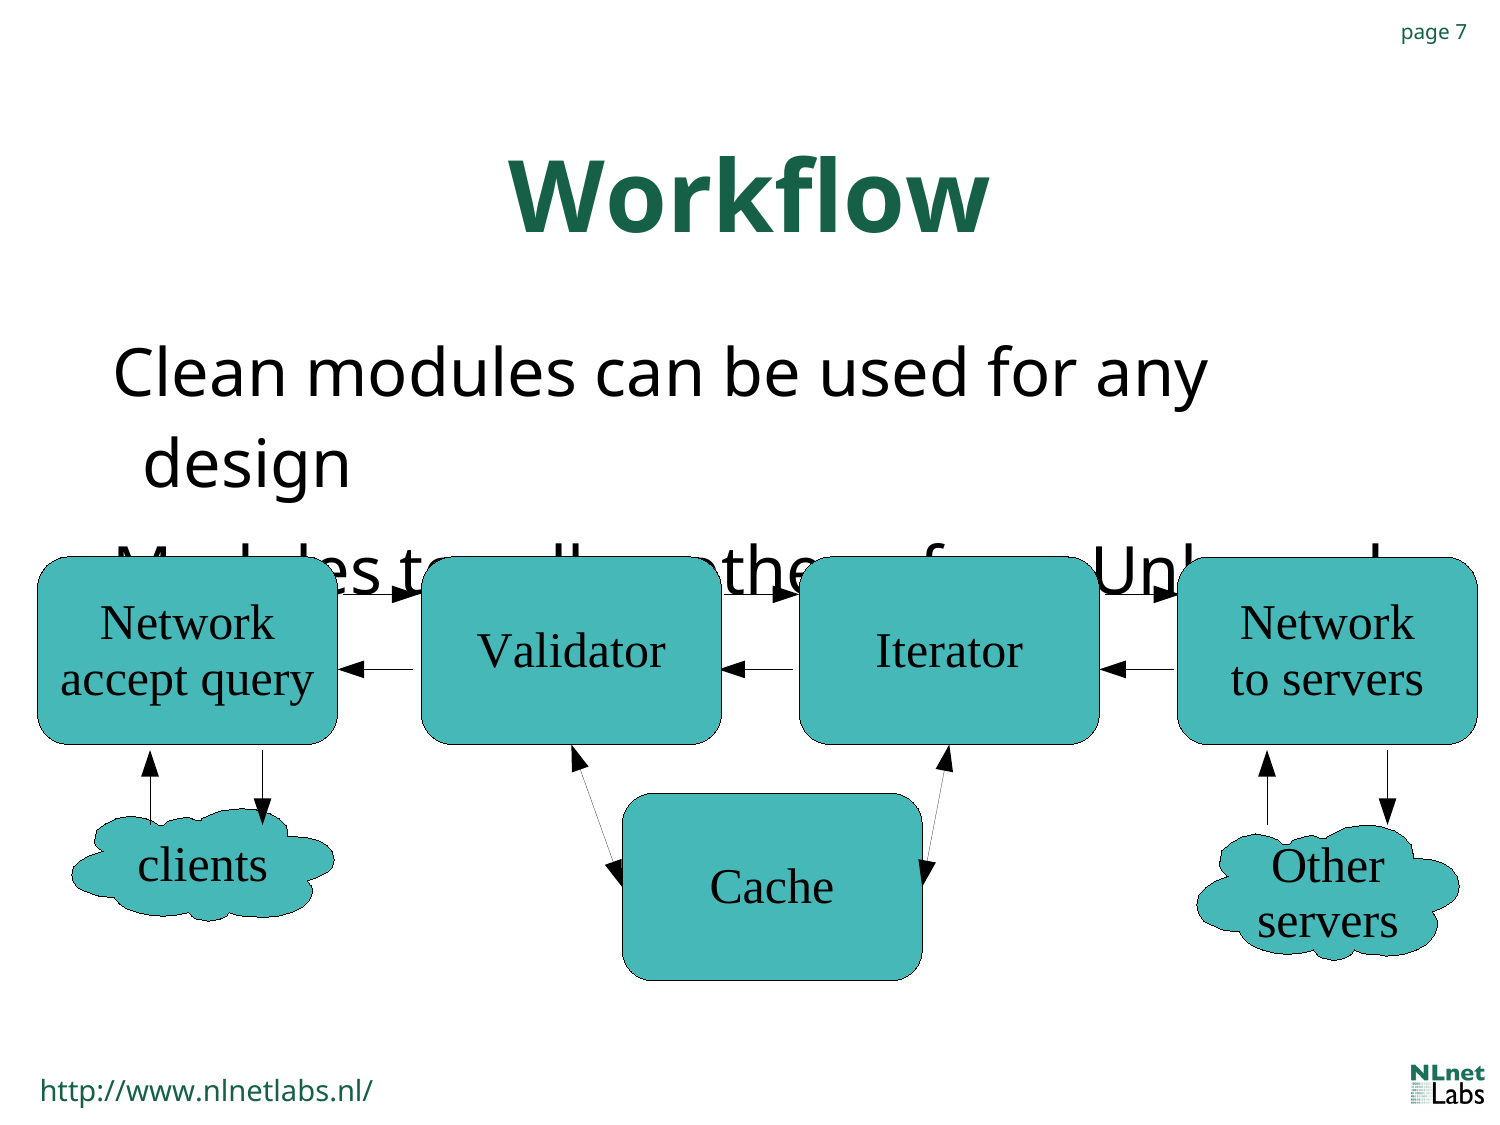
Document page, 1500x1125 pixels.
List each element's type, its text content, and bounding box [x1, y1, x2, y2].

text_box clients [71, 808, 335, 922]
title Workflow [112, 66, 1388, 322]
text_box Cache [622, 793, 923, 981]
picture [1409, 1059, 1485, 1111]
text_box Network to servers [1177, 557, 1478, 745]
text_box Network accept query [37, 556, 338, 745]
text_box Validator [421, 556, 722, 745]
text_box Other servers [1196, 825, 1460, 961]
list Clean modules can be used for any design Modules to call another – from Unbound Java [112, 324, 1388, 1001]
text_box Iterator [799, 556, 1100, 745]
